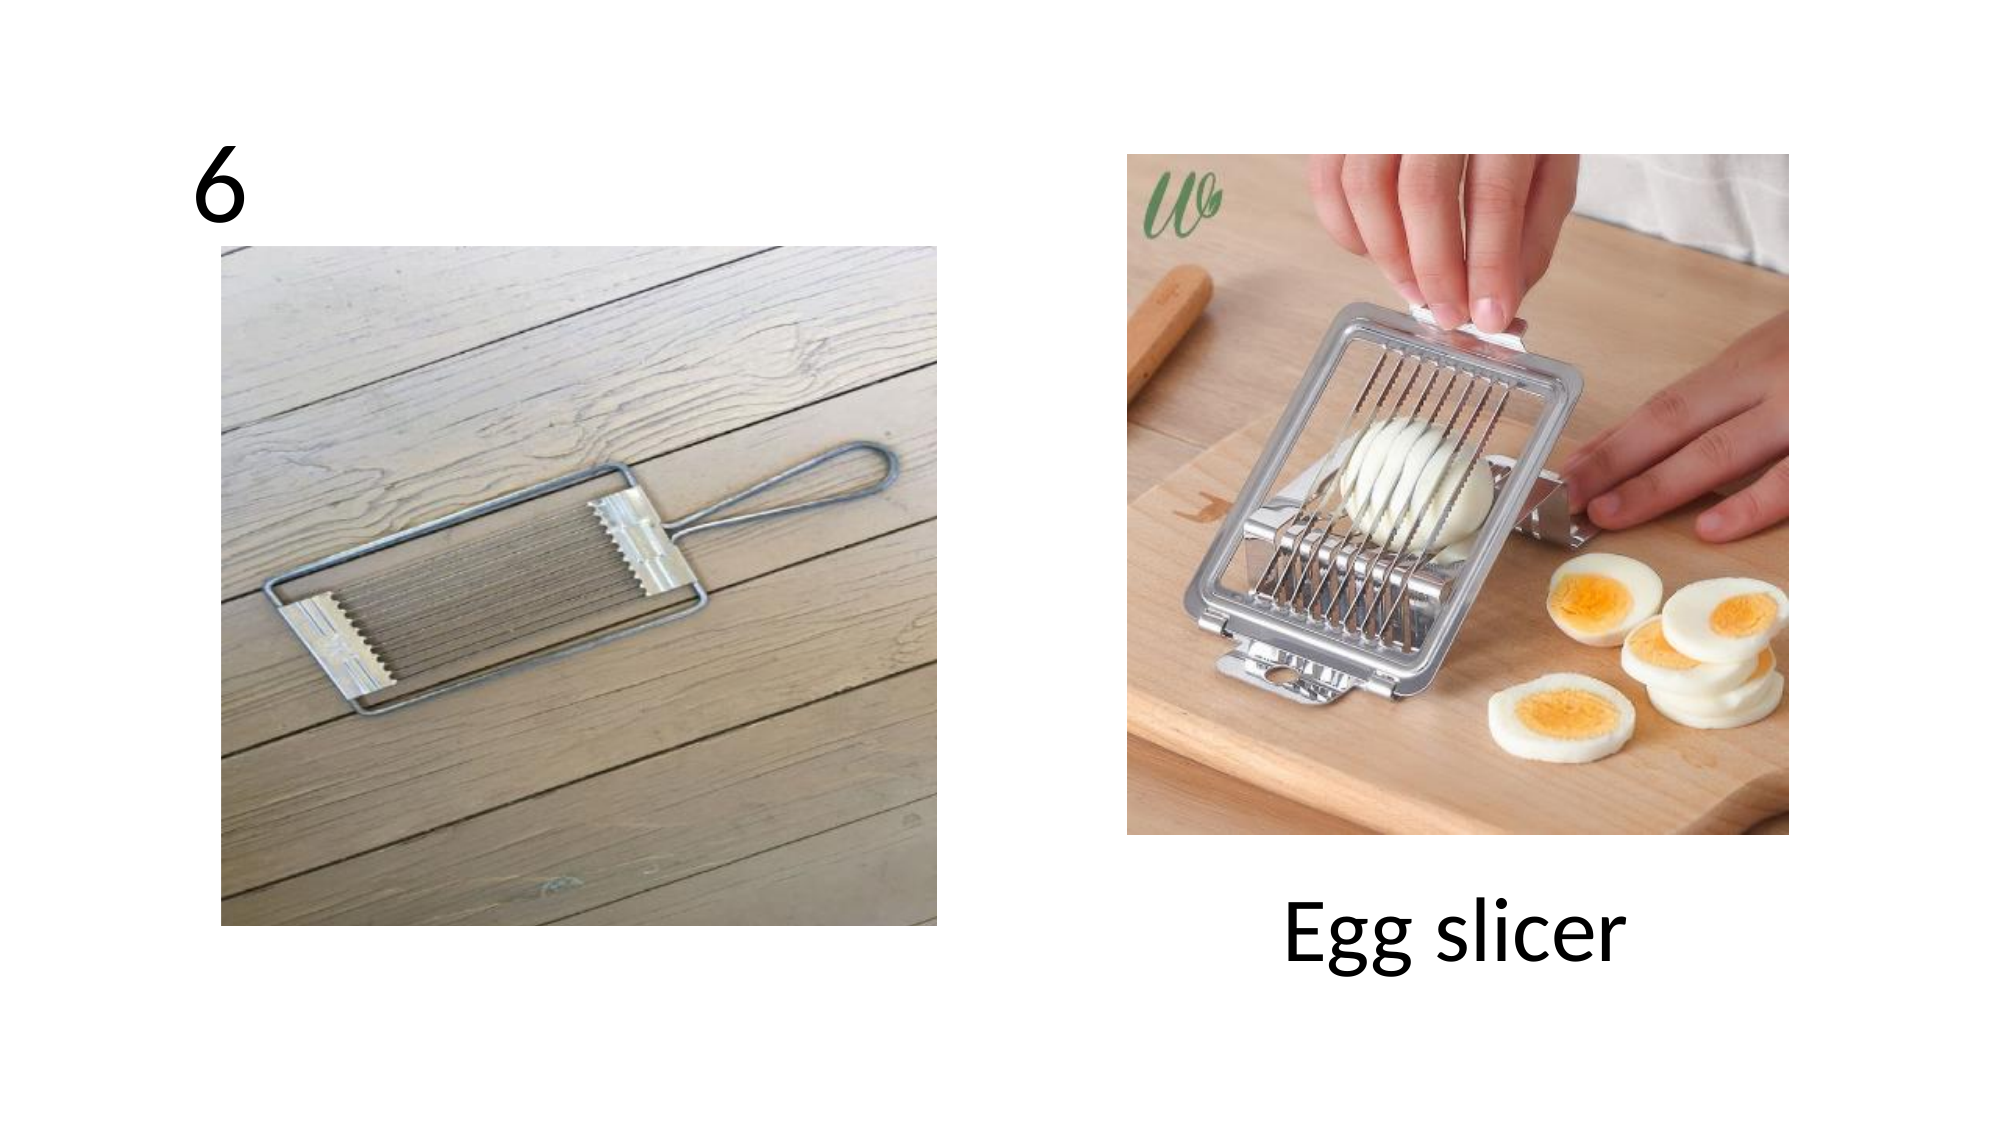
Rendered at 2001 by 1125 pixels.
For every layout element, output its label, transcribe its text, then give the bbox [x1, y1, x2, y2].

picture [1127, 154, 1789, 835]
text_box 6 [176, 102, 265, 254]
text_box Egg slicer [1267, 862, 1649, 989]
picture [220, 245, 937, 926]
